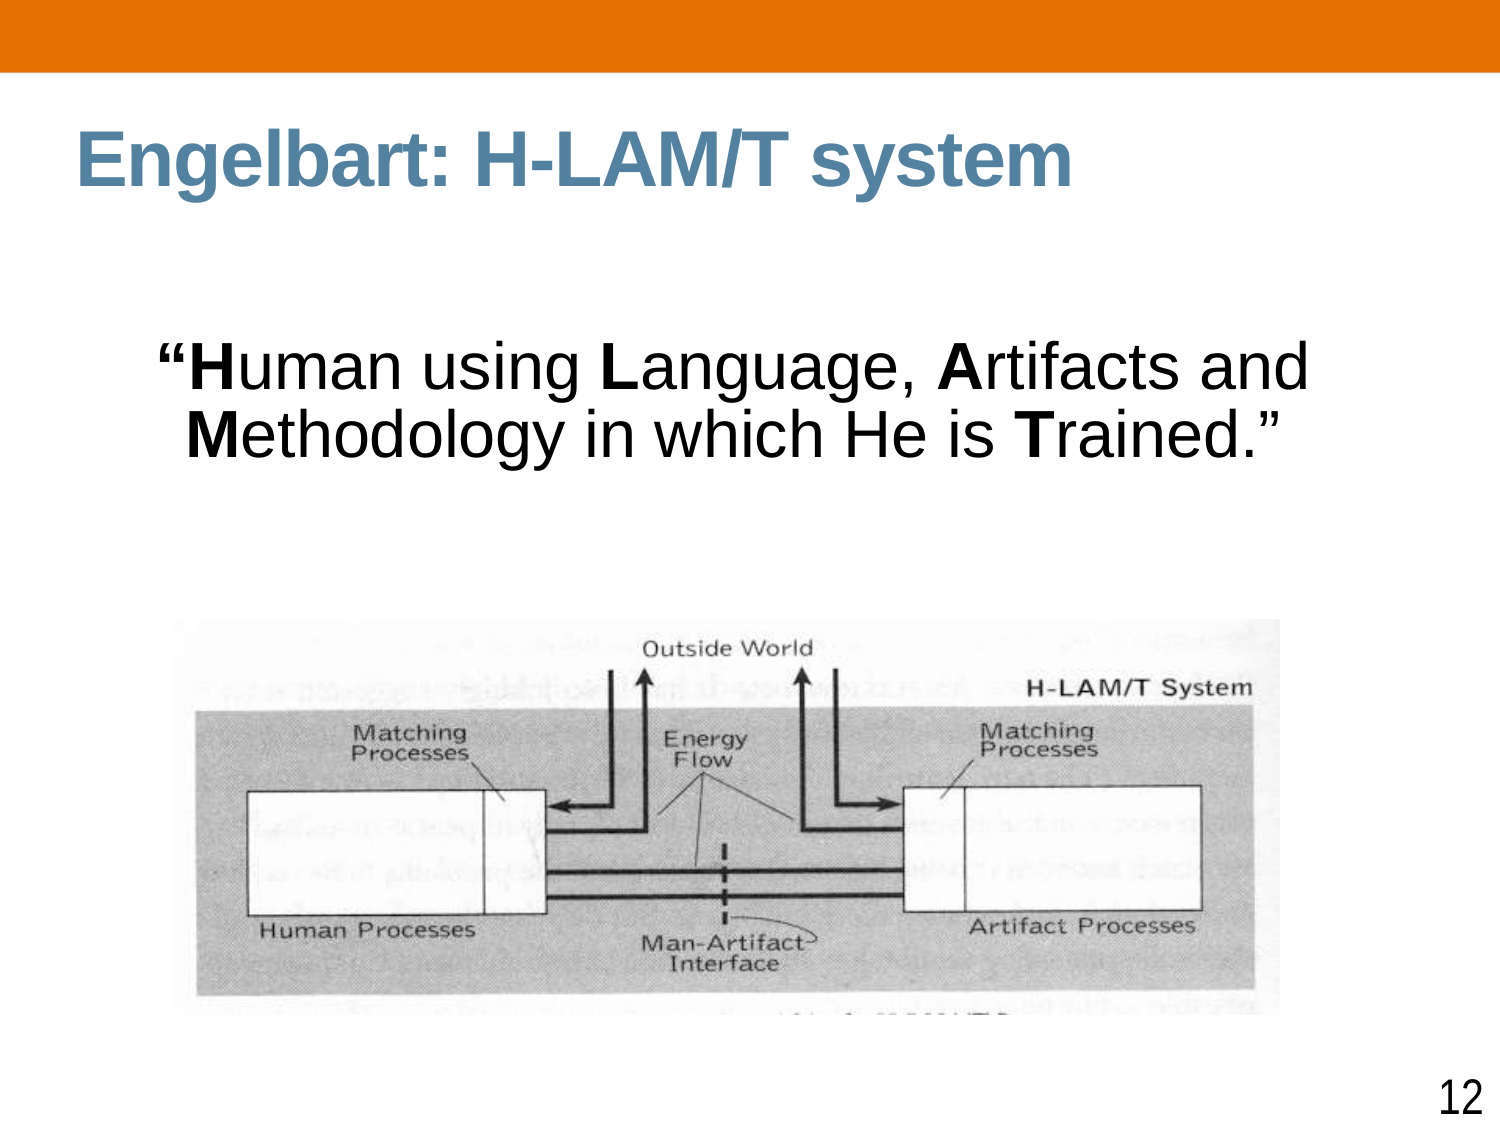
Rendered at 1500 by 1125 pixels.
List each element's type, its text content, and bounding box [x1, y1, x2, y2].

title Engelbart: H-LAM/T system [75, 122, 1438, 228]
subtitle “Human using Language, Artifacts and Methodology in which He is Trained.” [64, 257, 1402, 550]
picture [0, 0, 1500, 75]
picture [173, 619, 1280, 1015]
